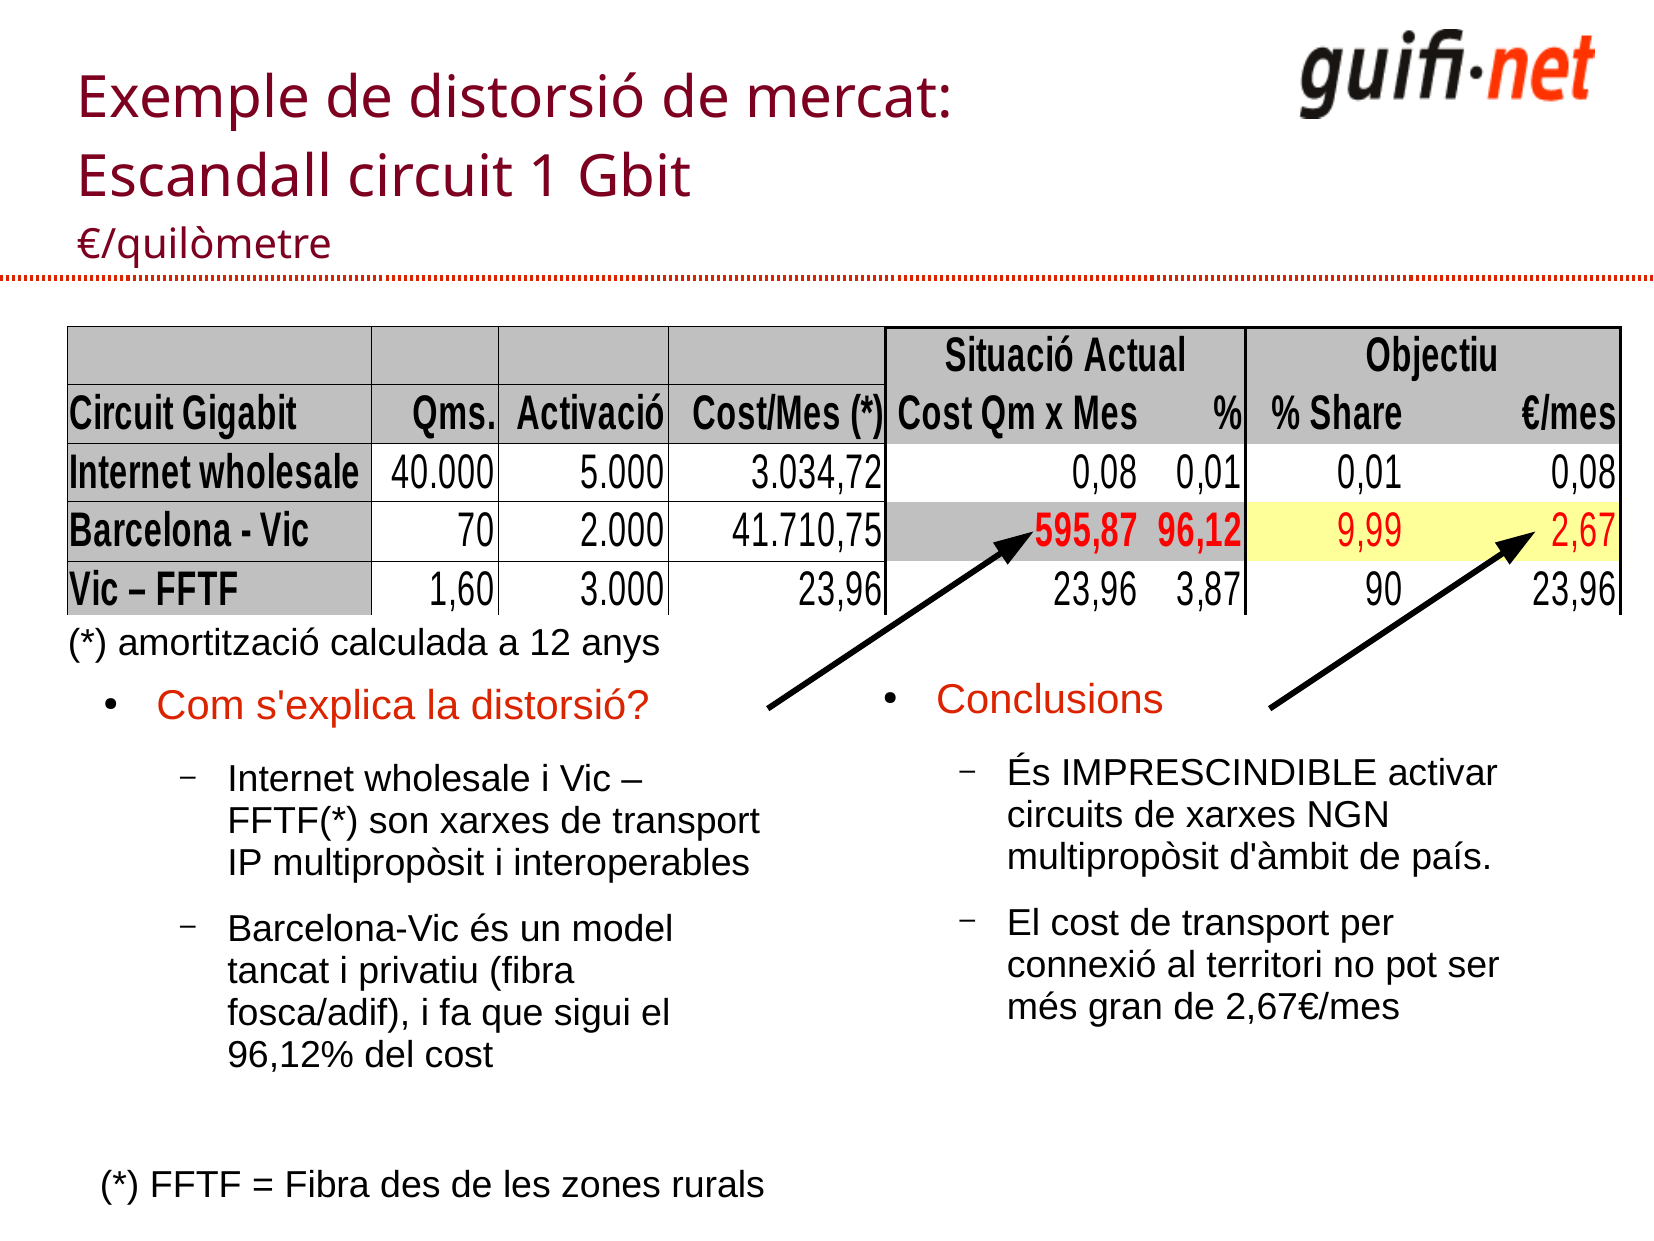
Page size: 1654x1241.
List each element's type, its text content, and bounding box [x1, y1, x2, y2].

chart [66, 326, 1623, 615]
picture [1299, 29, 1595, 119]
list Conclusions És IMPRESCINDIBLE activar circuits de xarxes NGN multipropòsit d'àmbit de país. El cost de transport per connexió al territori no pot ser més gran de 2,67€/mes [862, 675, 1548, 1052]
text_box (*) FFTF = Fibra des de les zones rurals [85, 1156, 781, 1213]
list Com s'explica la distorsió? Internet wholesale i Vic – FFTF(*) son xarxes de transport IP multipropòsit i interoperables Barcelona-Vic és un model tancat i privatiu (fibra fosca/adif), i fa que sigui el 96,12% del cost [82, 681, 768, 1076]
title Exemple de distorsió de mercat: Escandall circuit 1 Gbit €/quilòmetre [76, 58, 1093, 267]
text_box (*) amortització calculada a 12 anys [53, 614, 676, 671]
